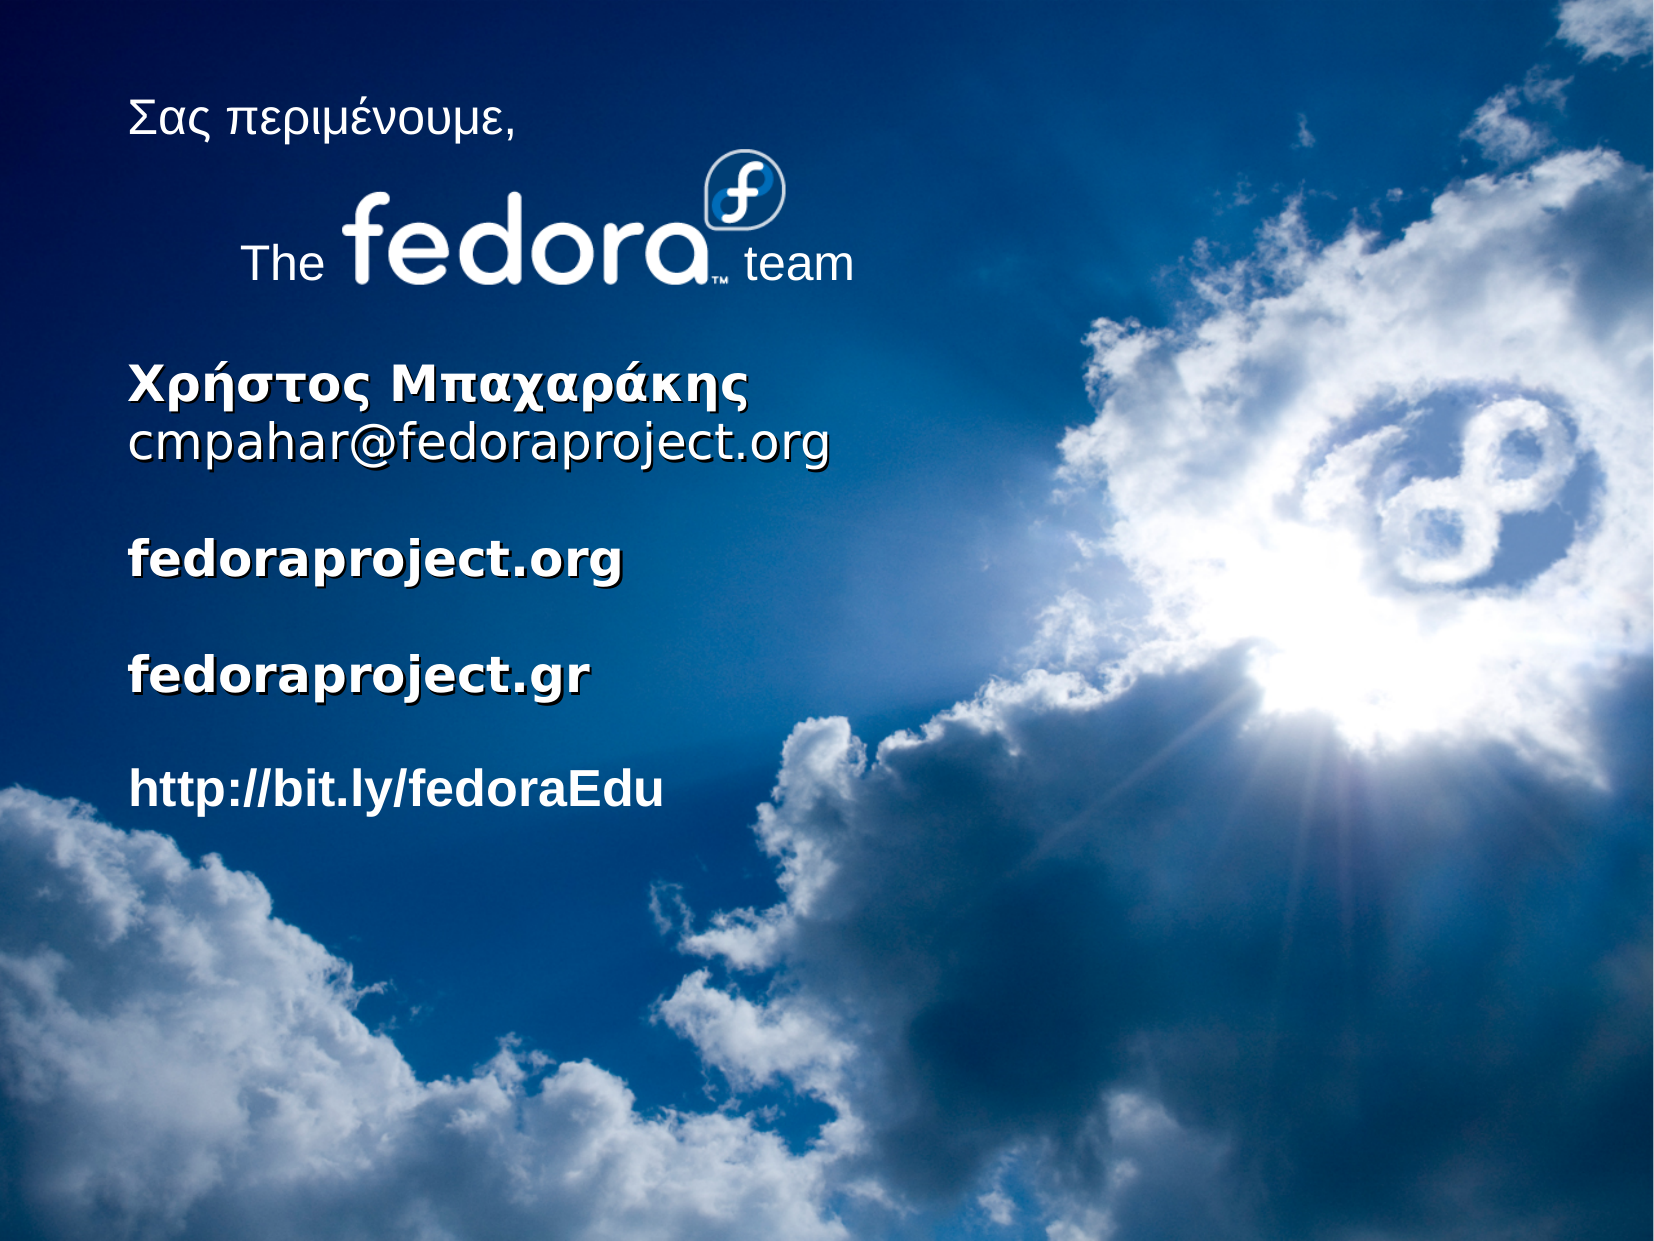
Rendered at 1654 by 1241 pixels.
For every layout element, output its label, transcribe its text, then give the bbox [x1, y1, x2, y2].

text_box The team [225, 227, 929, 299]
text_box Σας περιμένουμε, [112, 81, 858, 153]
text_box Χρήστος Μπαχαράκης cmpahar@fedoraproject.org fedoraproject.org fedoraproject.gr [112, 347, 847, 855]
text_box http://bit.ly/fedoraEdu [113, 752, 681, 826]
picture [0, 0, 1654, 1241]
